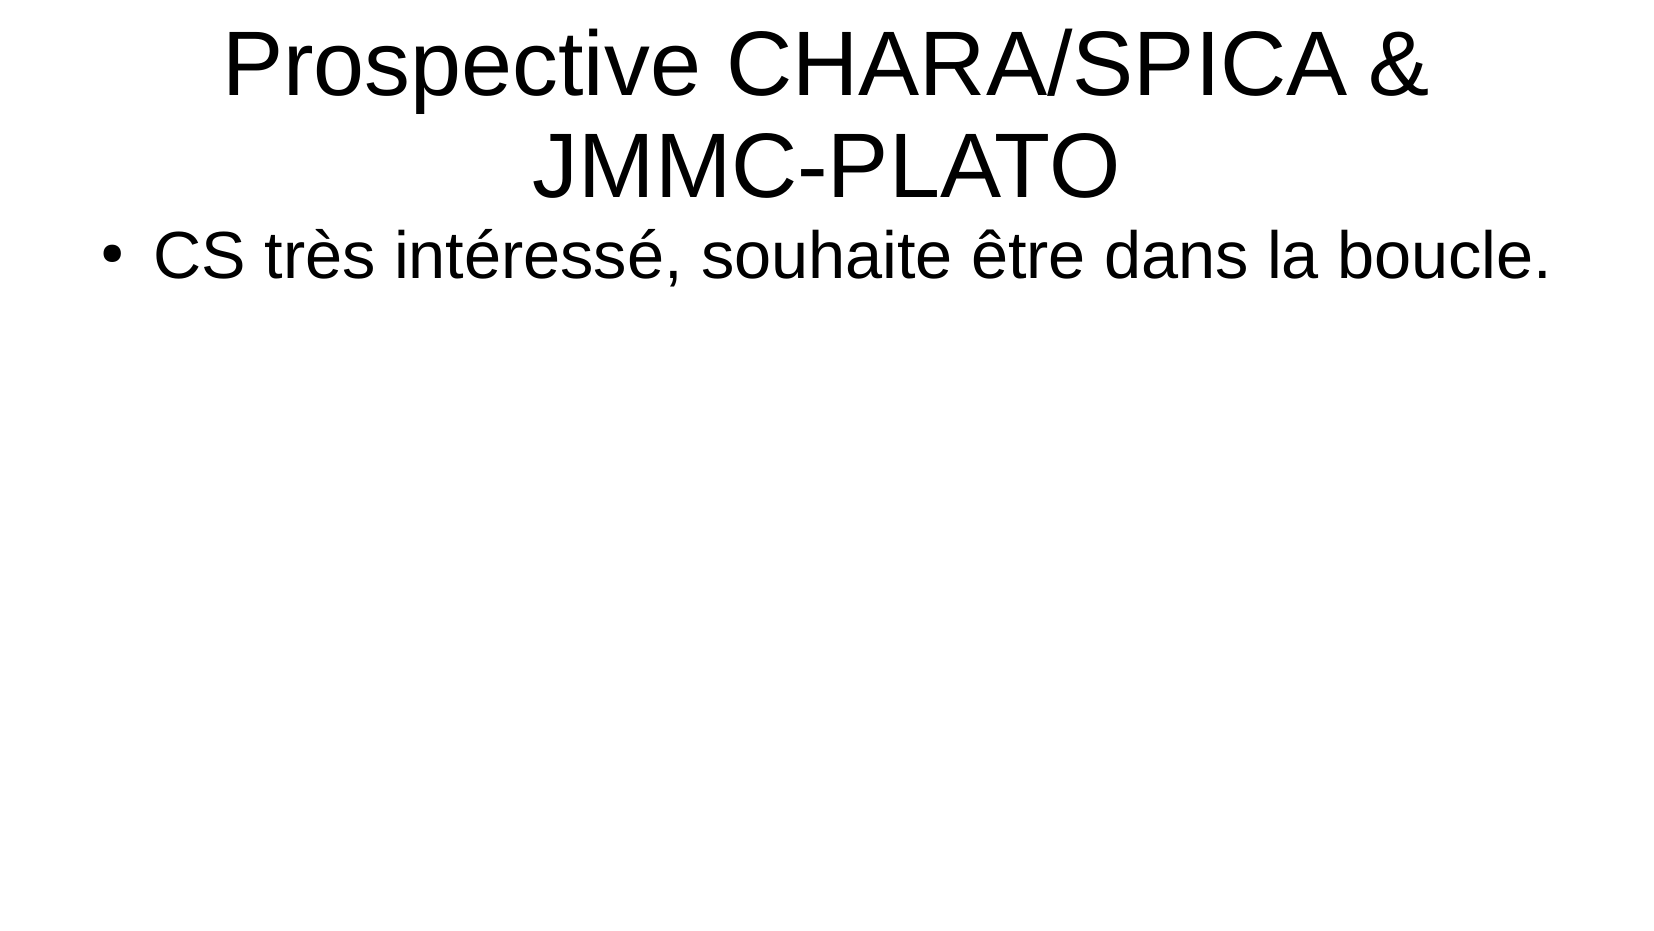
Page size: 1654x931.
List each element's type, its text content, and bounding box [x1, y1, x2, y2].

list CS très intéressé, souhaite être dans la boucle. [82, 217, 1571, 758]
title Prospective CHARA/SPICA & JMMC-PLATO [82, 12, 1571, 217]
